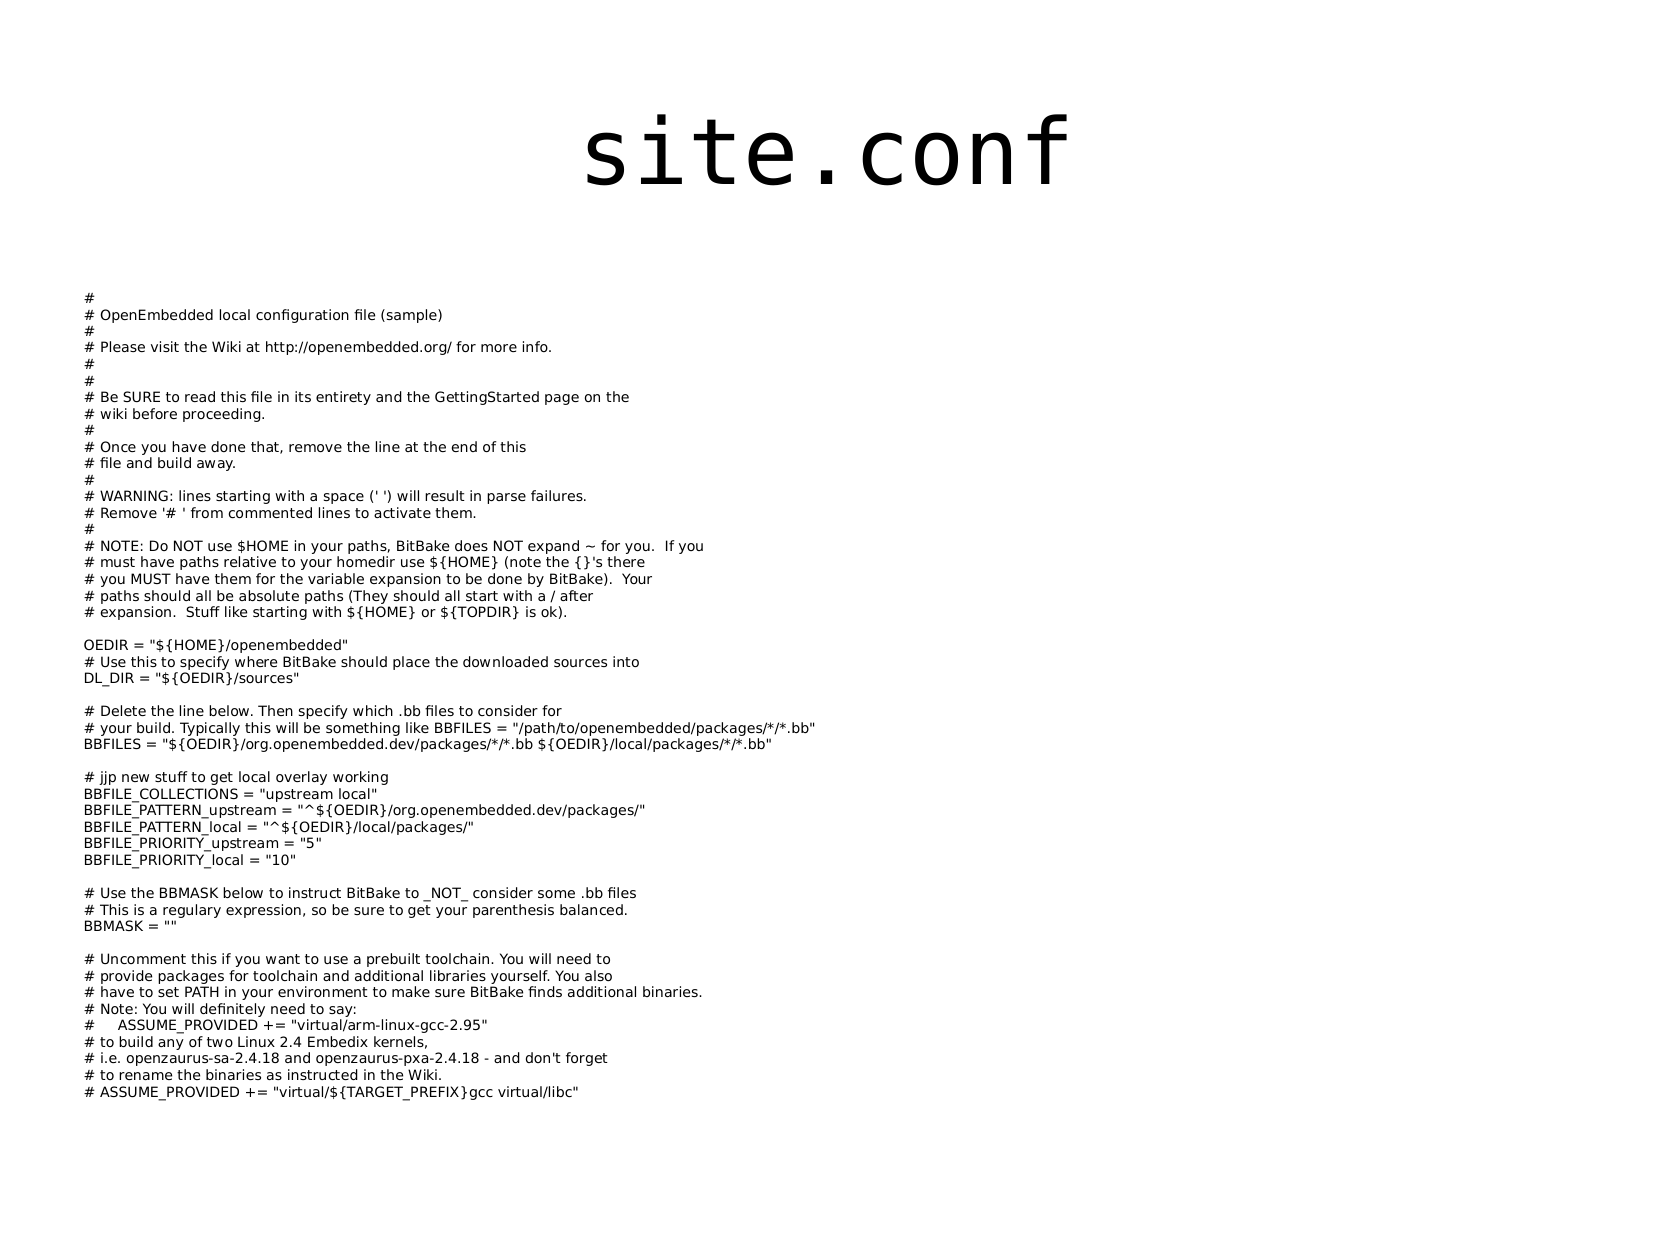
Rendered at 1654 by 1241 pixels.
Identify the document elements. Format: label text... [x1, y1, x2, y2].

chart [82, 290, 1571, 1109]
title site.conf [82, 49, 1571, 257]
